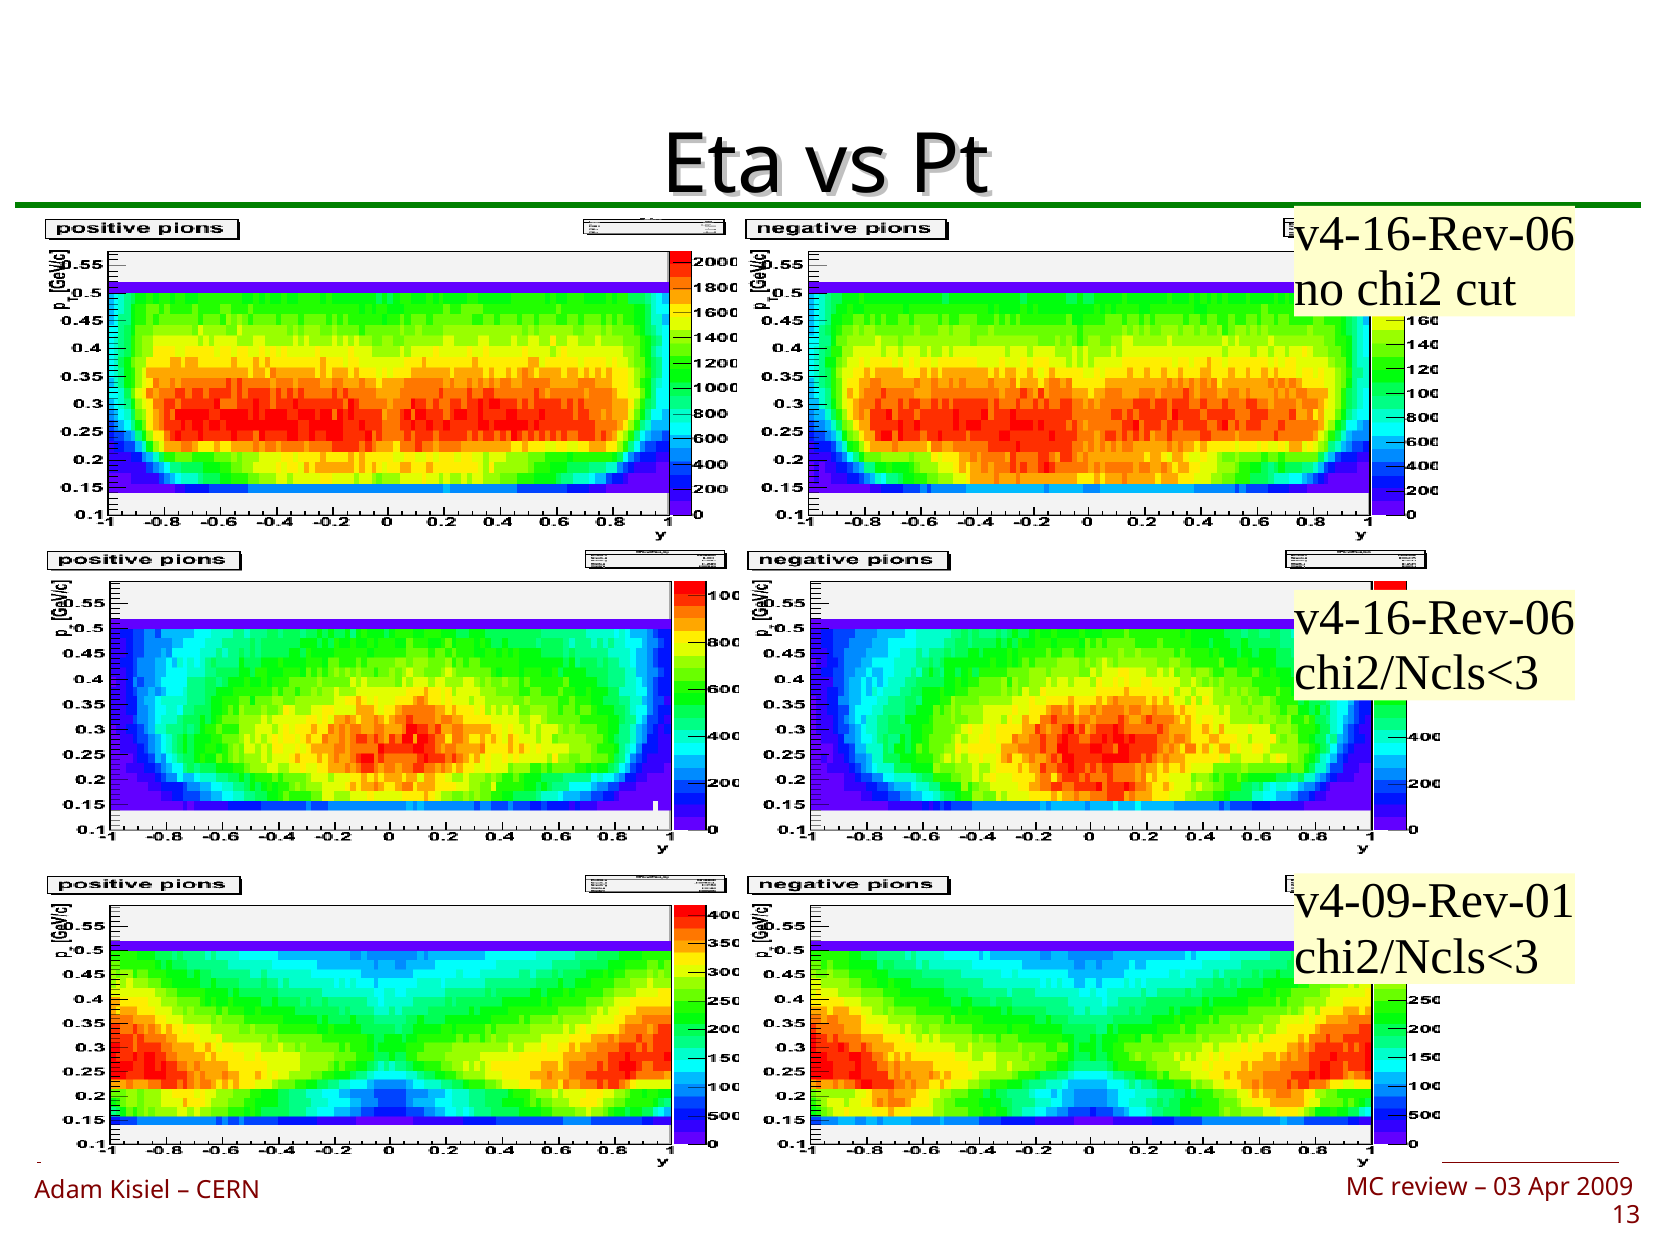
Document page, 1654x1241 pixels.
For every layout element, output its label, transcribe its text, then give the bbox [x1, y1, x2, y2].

text_box v4-16-Rev-06 no chi2 cut [1294, 205, 1575, 317]
picture [41, 550, 1442, 861]
text_box v4-09-Rev-01 chi2/Ncls<3 [1294, 873, 1575, 984]
picture [41, 875, 1442, 1174]
title Eta vs Pt [119, 56, 1532, 218]
text_box v4-16-Rev-06 chi2/Ncls<3 [1294, 589, 1575, 701]
picture [39, 218, 1440, 548]
